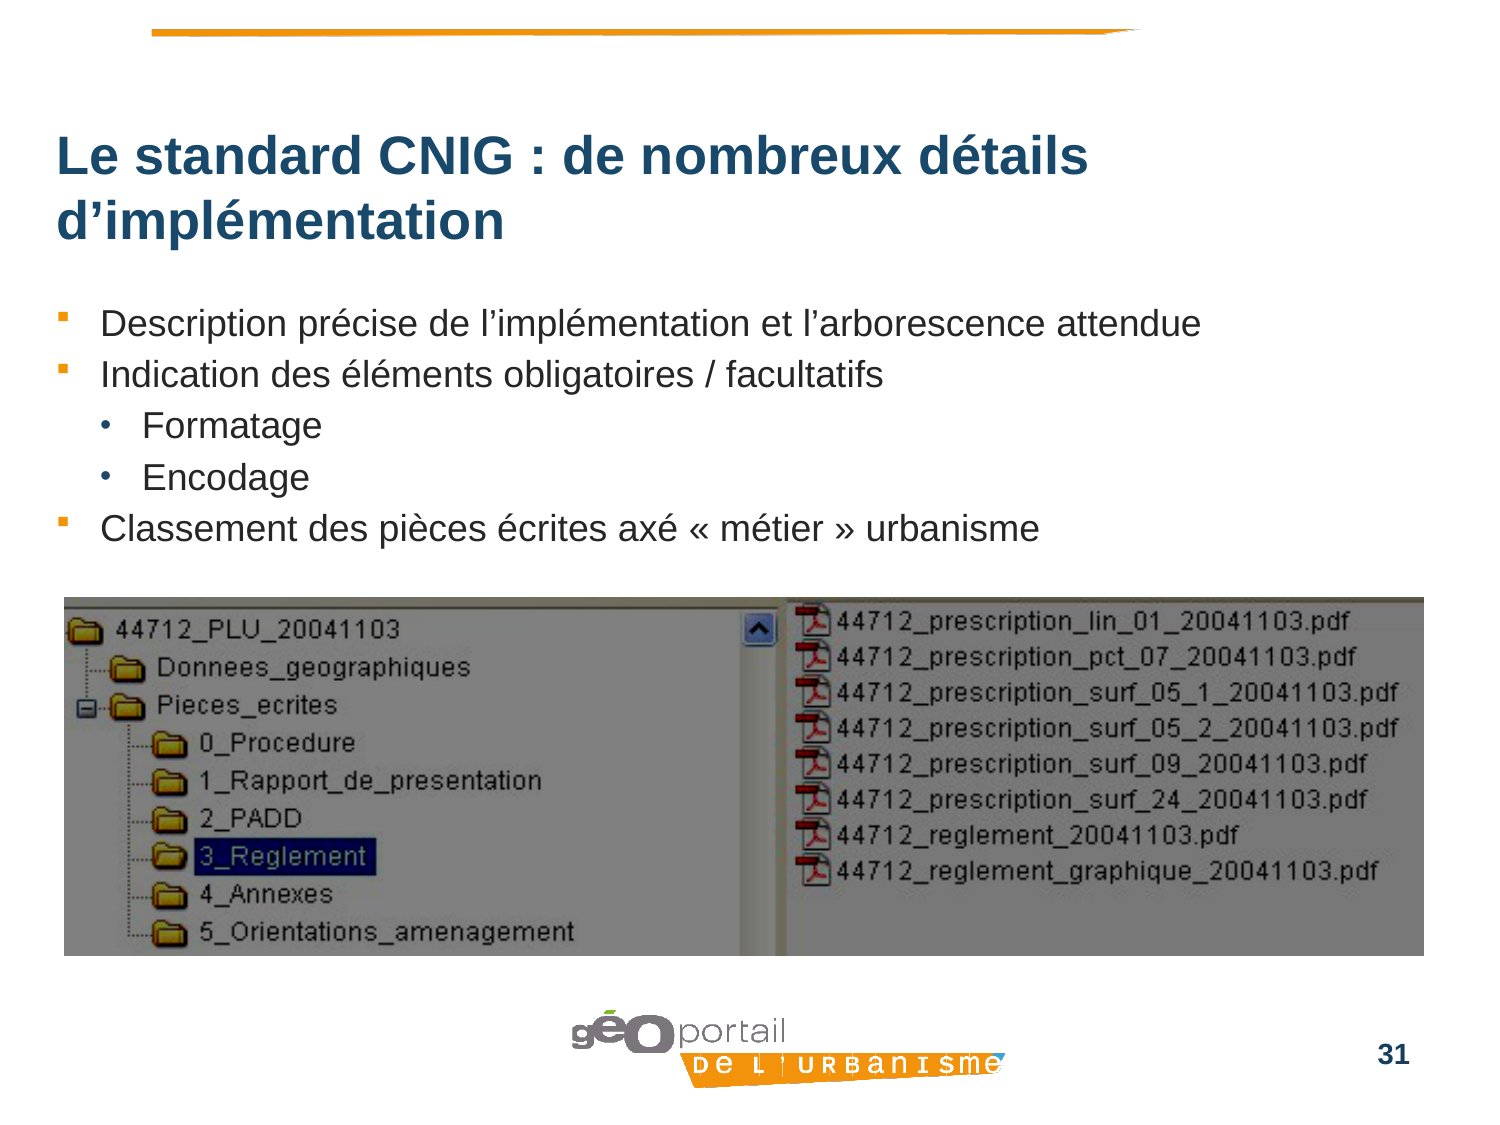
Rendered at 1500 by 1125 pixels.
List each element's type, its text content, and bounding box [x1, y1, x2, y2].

text_box Description précise de l’implémentation et l’arborescence attendue Indication des éléments obligatoires / facultatifs Formatage Encodage Classement des pièces écrites axé « métier » urbanisme [41, 291, 1392, 989]
title Le standard CNIG : de nombreux détails d’implémentation [41, 104, 1459, 268]
picture [536, 989, 1037, 1125]
picture [64, 597, 1424, 956]
text_box <numéro> [1249, 1026, 1426, 1081]
